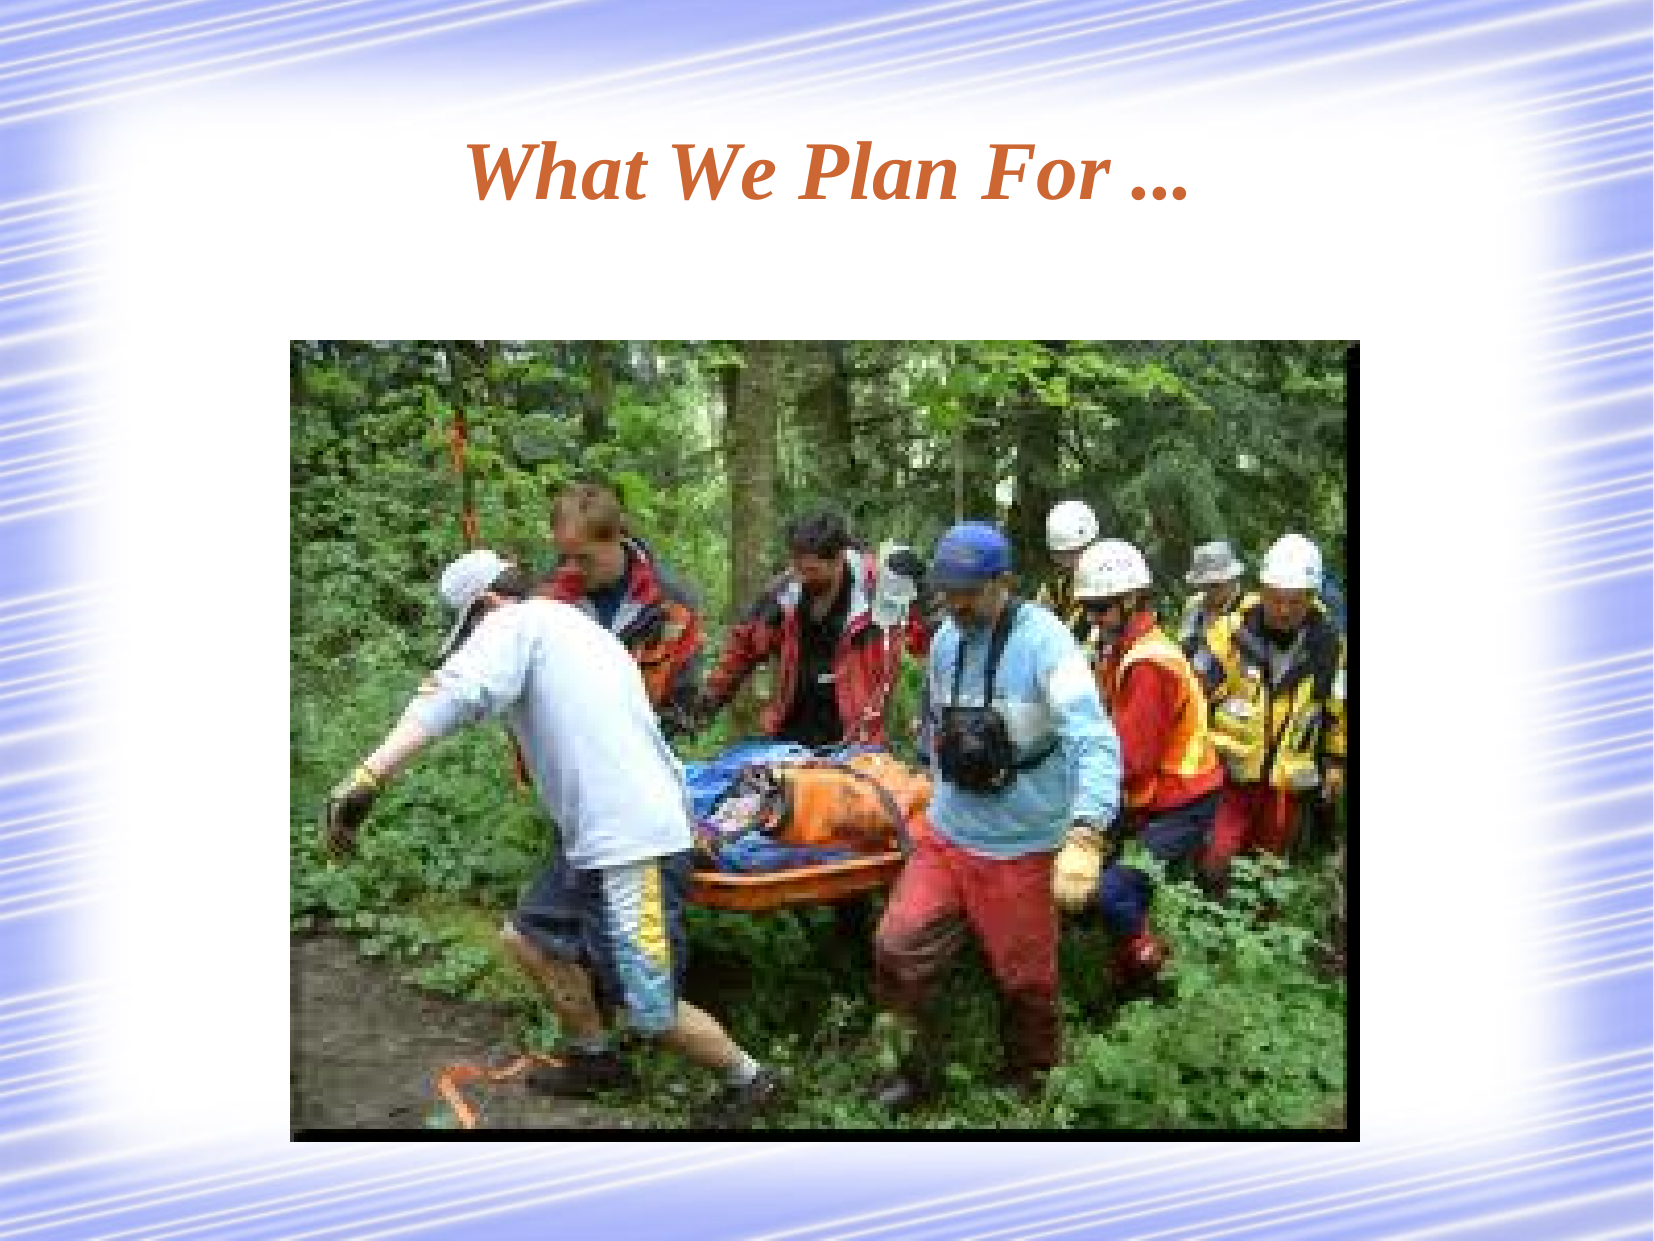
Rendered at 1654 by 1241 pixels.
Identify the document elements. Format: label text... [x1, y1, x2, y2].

picture [0, 0, 1654, 1241]
title What We Plan For ... [121, 67, 1534, 275]
